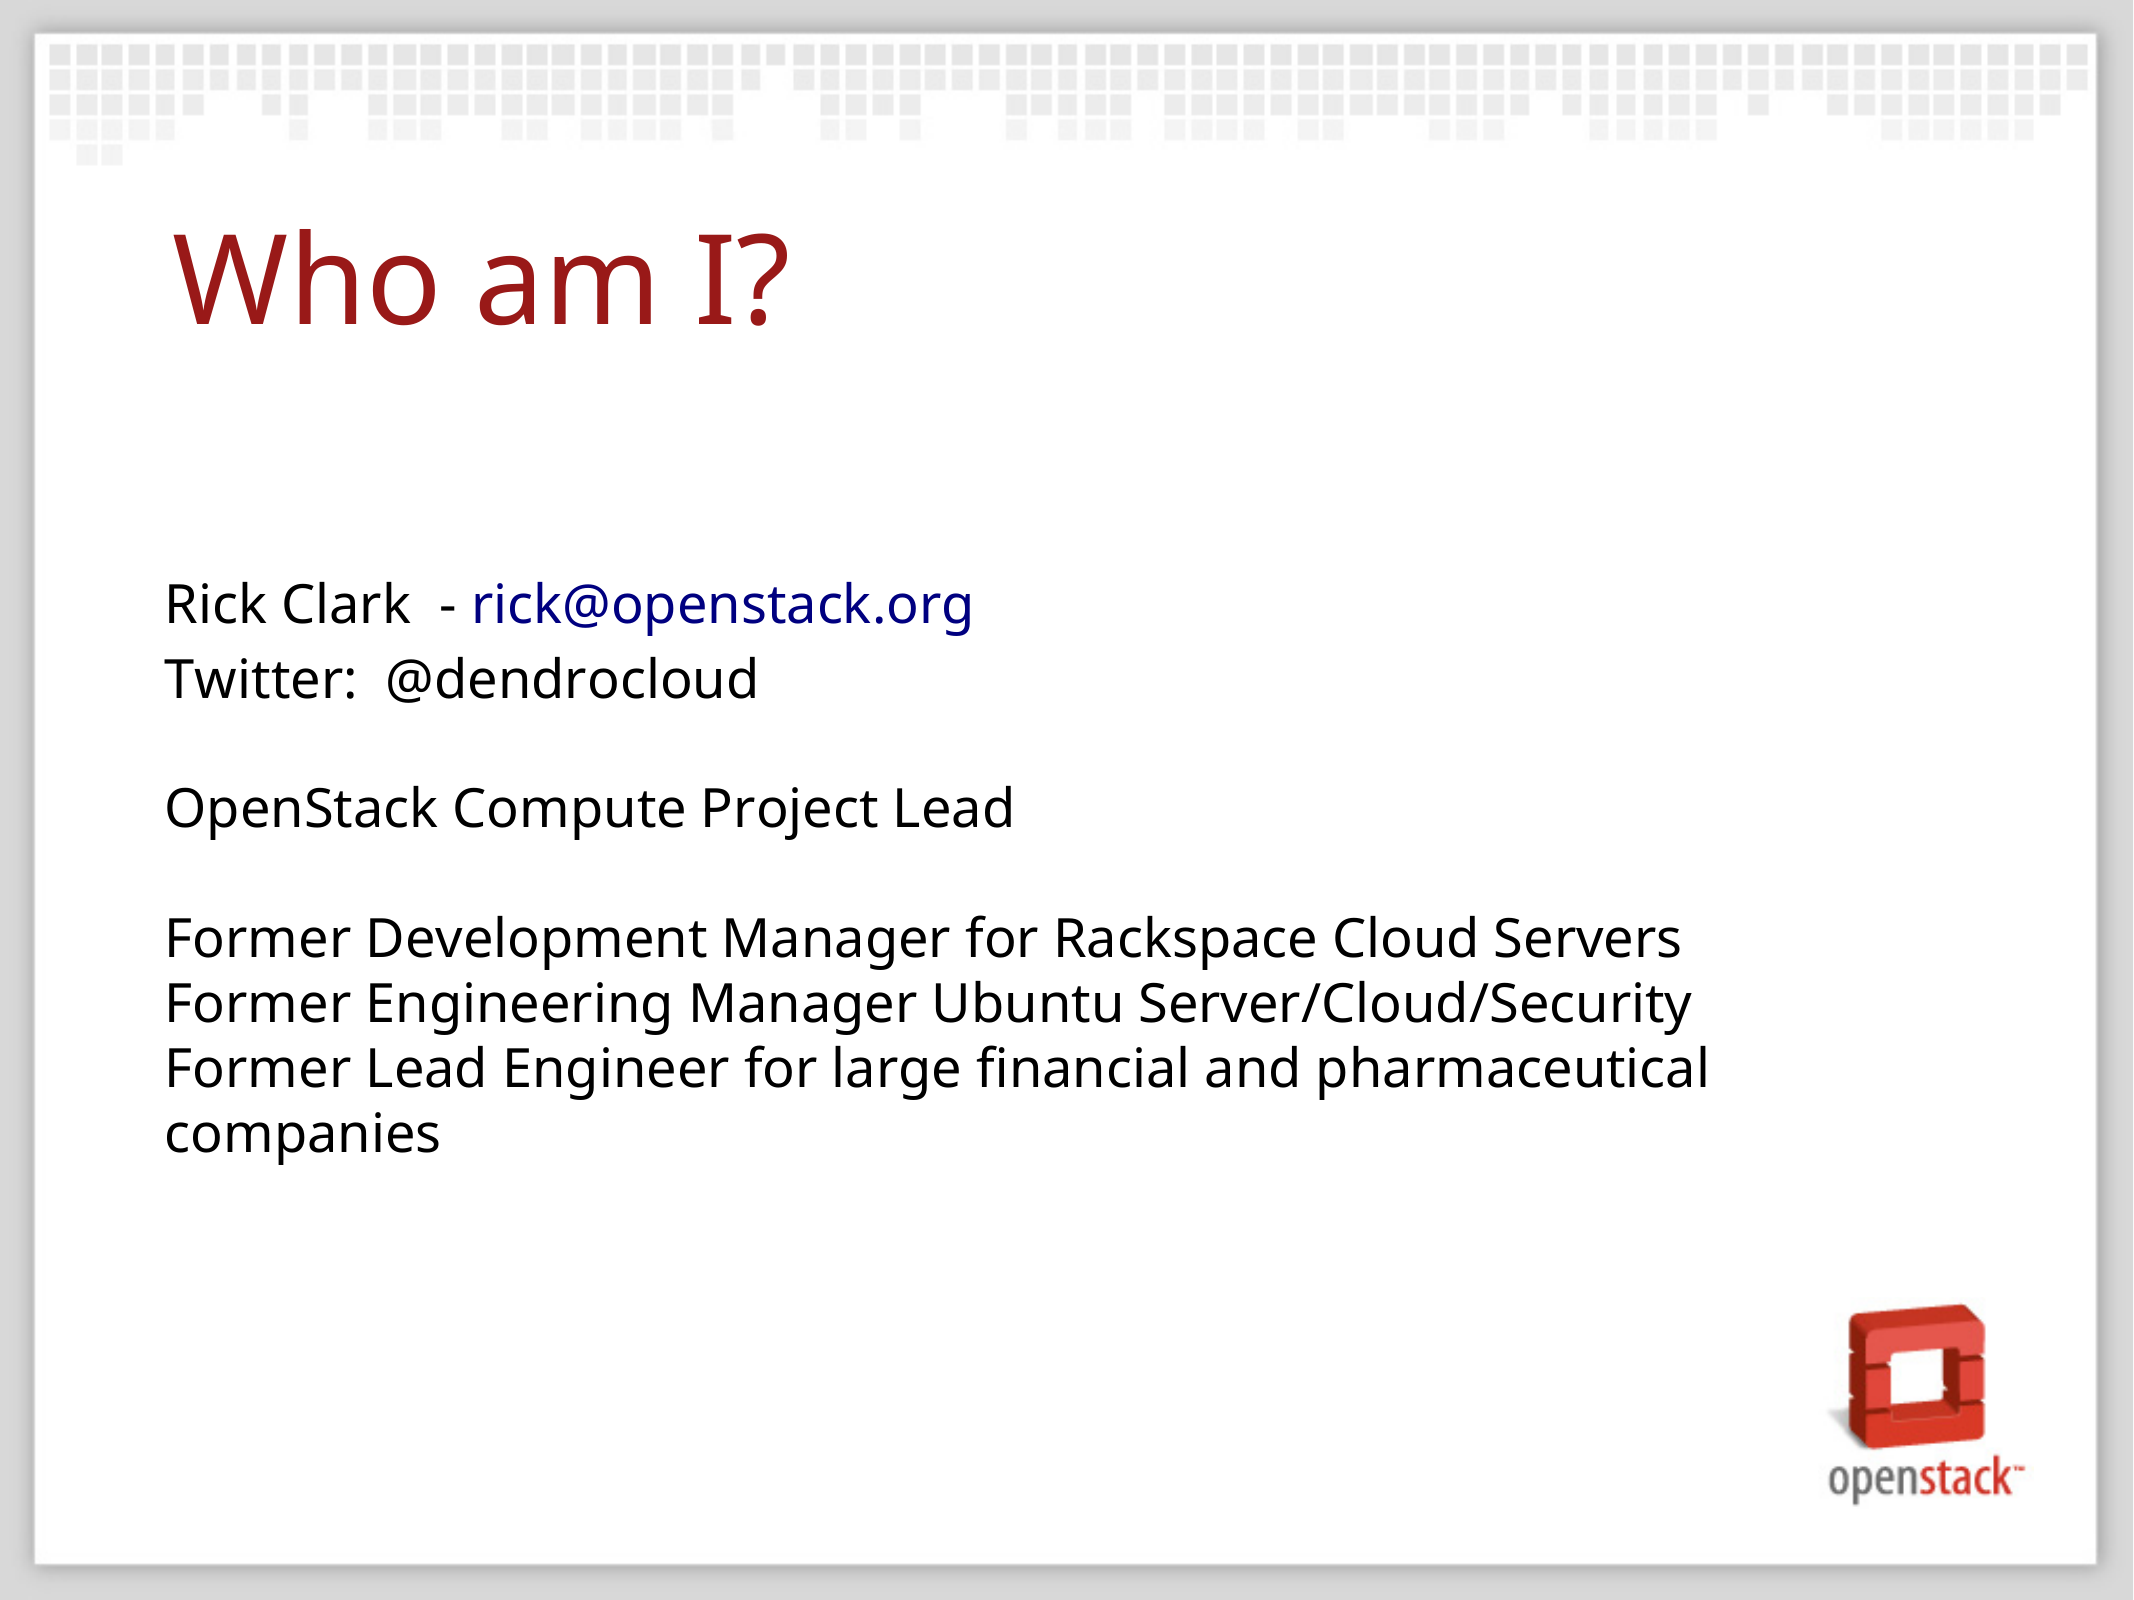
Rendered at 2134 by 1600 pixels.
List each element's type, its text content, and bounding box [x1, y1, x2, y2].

text_box Rick Clark - rick@openstack.org Twitter: @dendrocloud OpenStack Compute Project Lead Former Development Manager for Rackspace Cloud Servers Former Engineering Manager Ubuntu Server/Cloud/Security Former Lead Engineer for large financial and pharmaceutical companies [150, 562, 1951, 1363]
picture [0, 0, 2134, 1600]
title Who am I? [164, 190, 1969, 750]
